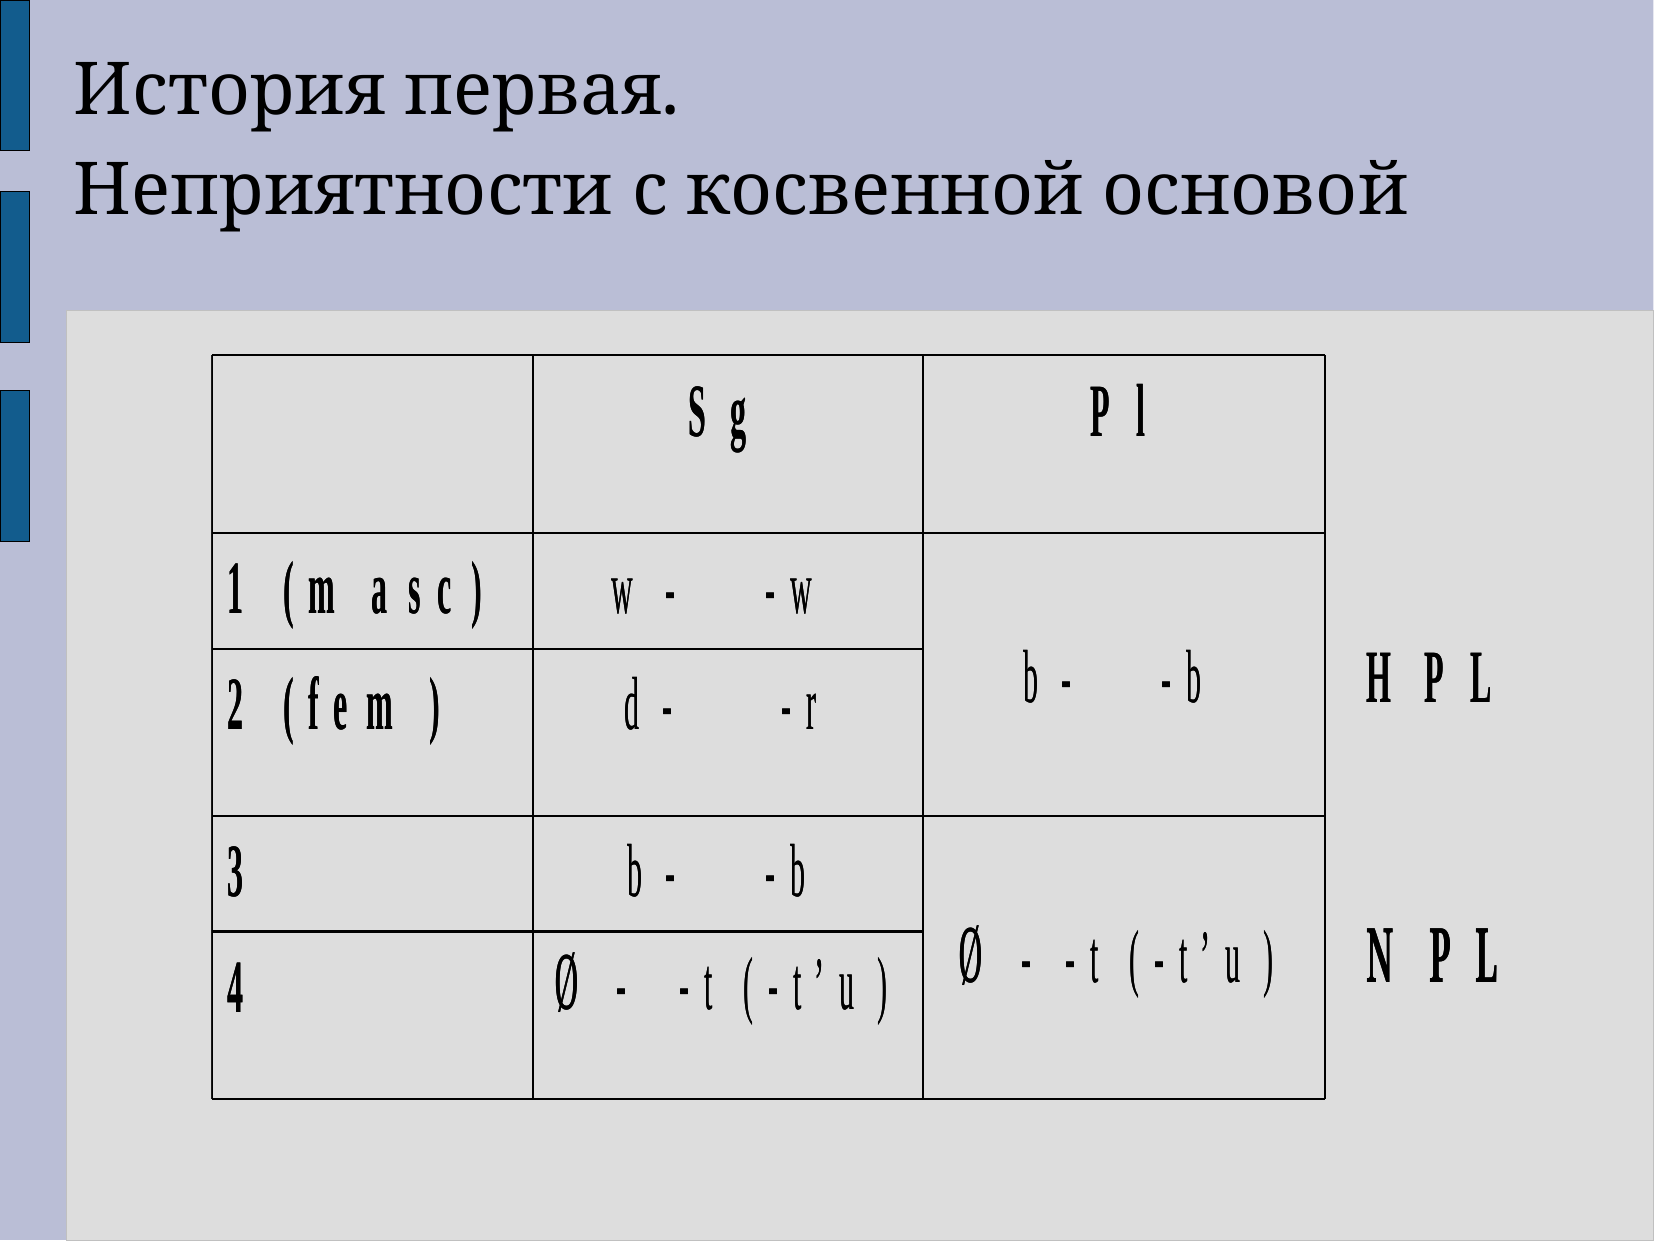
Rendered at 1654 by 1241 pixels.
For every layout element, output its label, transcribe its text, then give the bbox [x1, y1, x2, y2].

picture [211, 354, 1565, 1103]
text_box История первая. Неприятности с косвенной основой [58, 29, 1654, 242]
